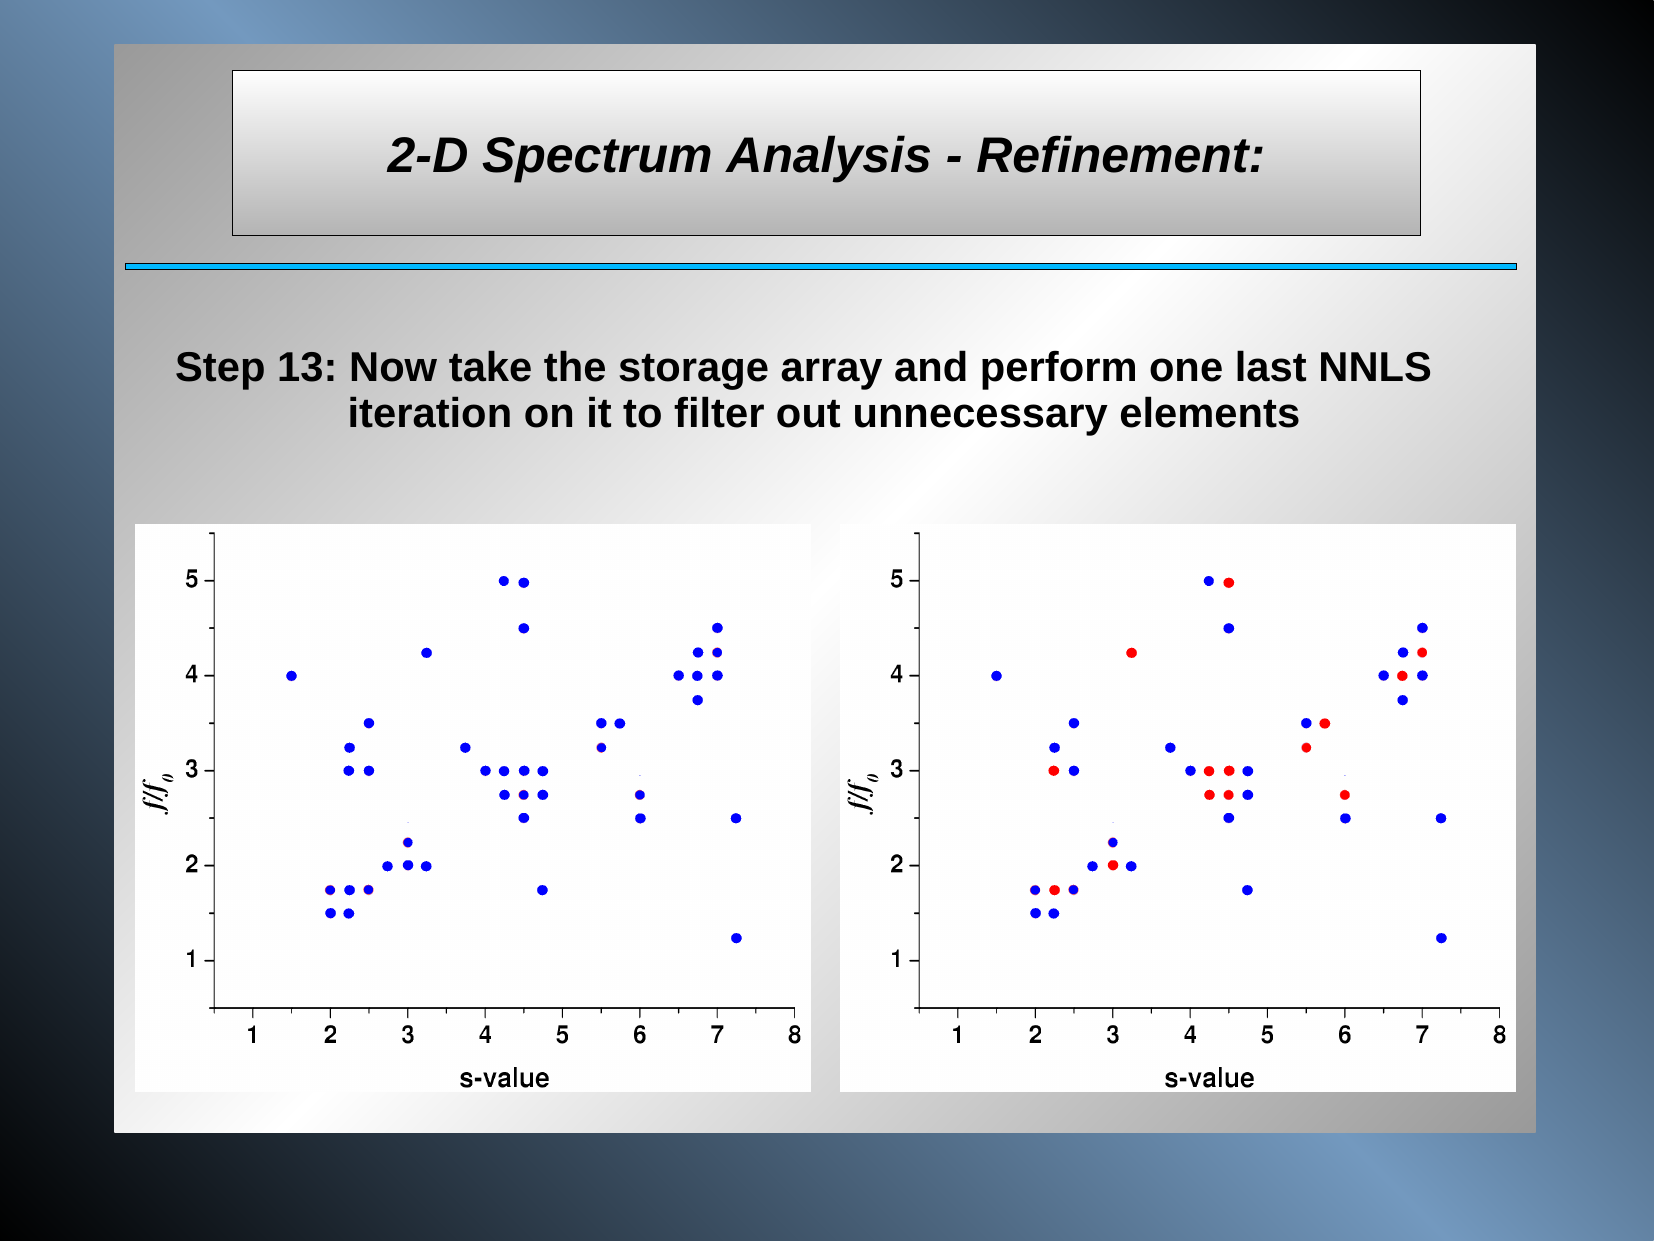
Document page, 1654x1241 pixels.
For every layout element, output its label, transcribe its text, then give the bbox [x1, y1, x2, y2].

text_box 2-D Spectrum Analysis - Refinement: [246, 127, 1407, 183]
picture [135, 524, 811, 1092]
text_box Step 13: Now take the storage array and perform one last NNLS iteration on it to filter out unnecessary elements [137, 343, 1491, 437]
text_box [232, 70, 1421, 236]
picture [840, 524, 1516, 1092]
text_box [125, 263, 1517, 270]
